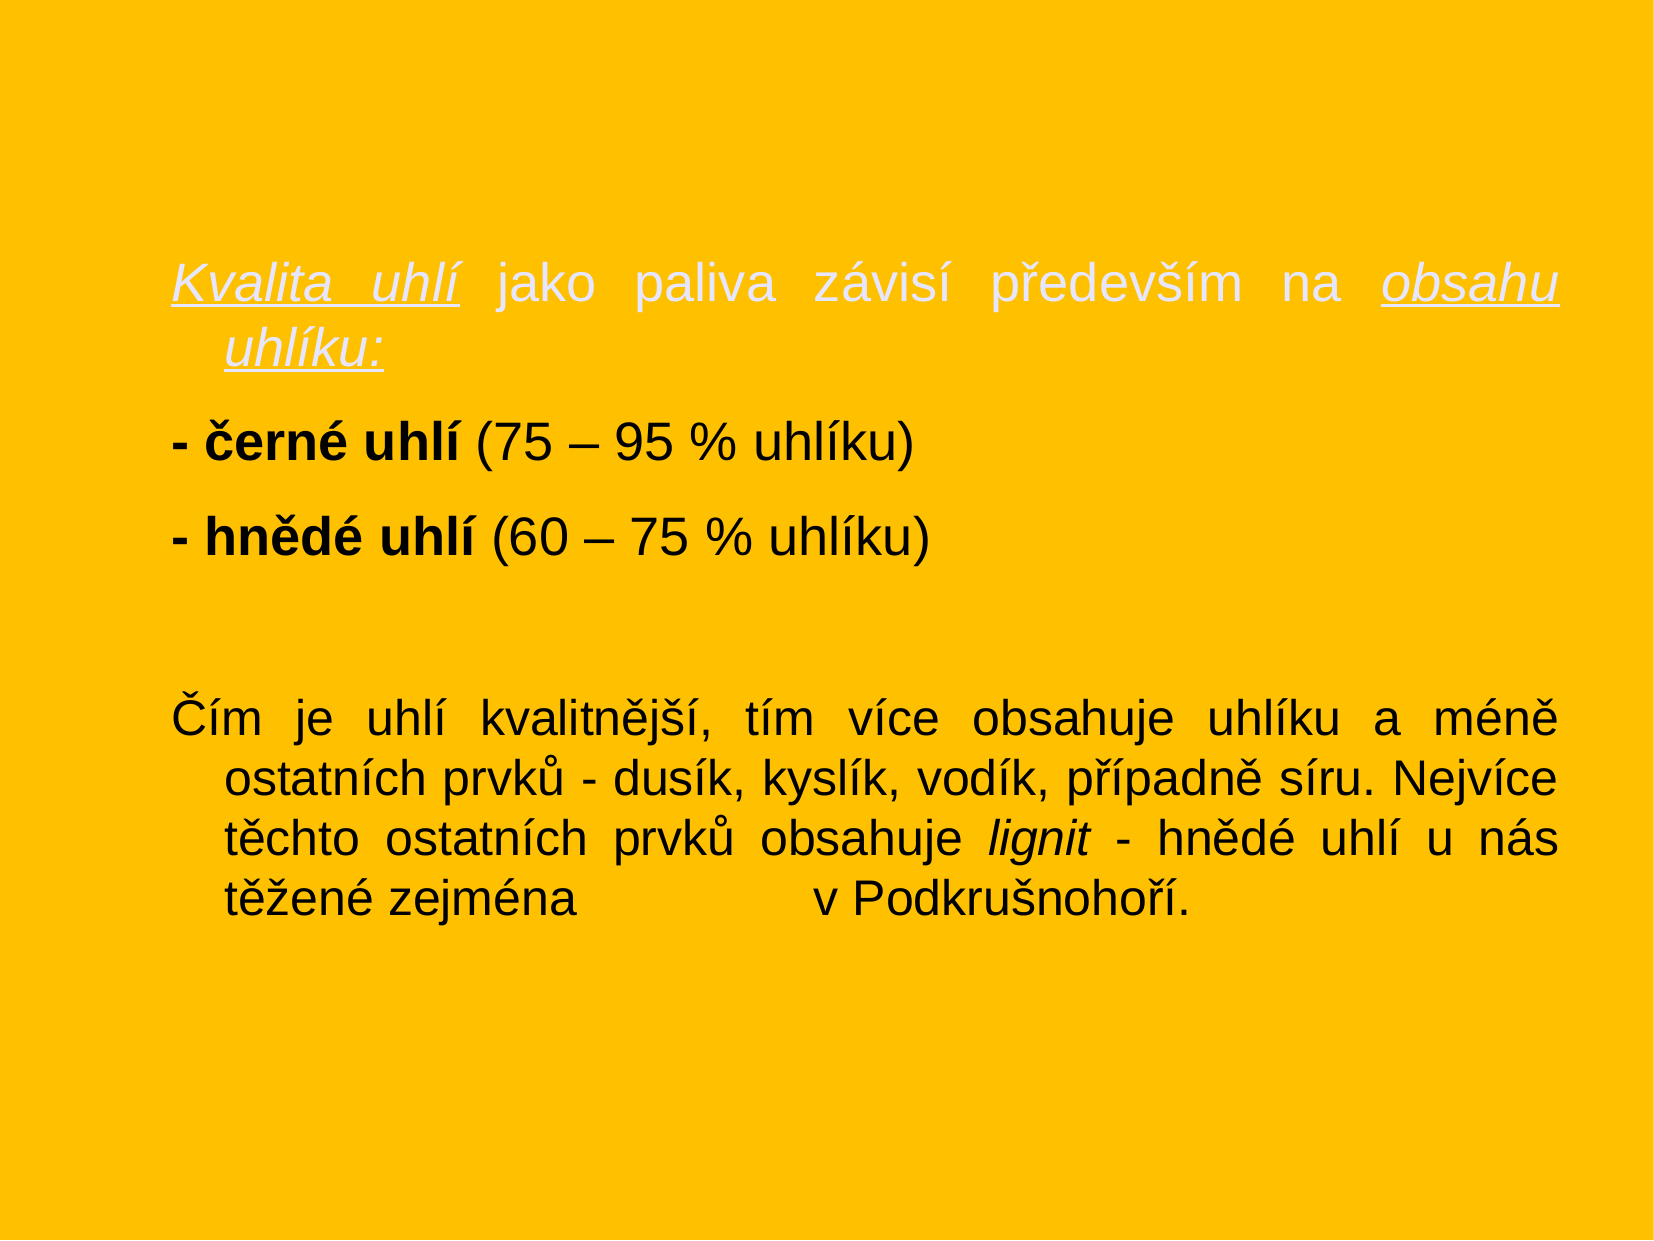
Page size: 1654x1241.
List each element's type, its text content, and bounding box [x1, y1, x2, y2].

list Kvalita uhlí jako paliva závisí především na obsahu uhlíku: - černé uhlí (75 – 95 % uhlíku) - hnědé uhlí (60 – 75 % uhlíku) Čím je uhlí kvalitnější, tím více obsahuje uhlíku a méně ostatních prvků - dusík, kyslík, vodík, případně síru. Nejvíce těchto ostatních prvků obsahuje lignit - hnědé uhlí u nás těžené zejména v Podkrušnohoří. [82, 246, 1571, 933]
